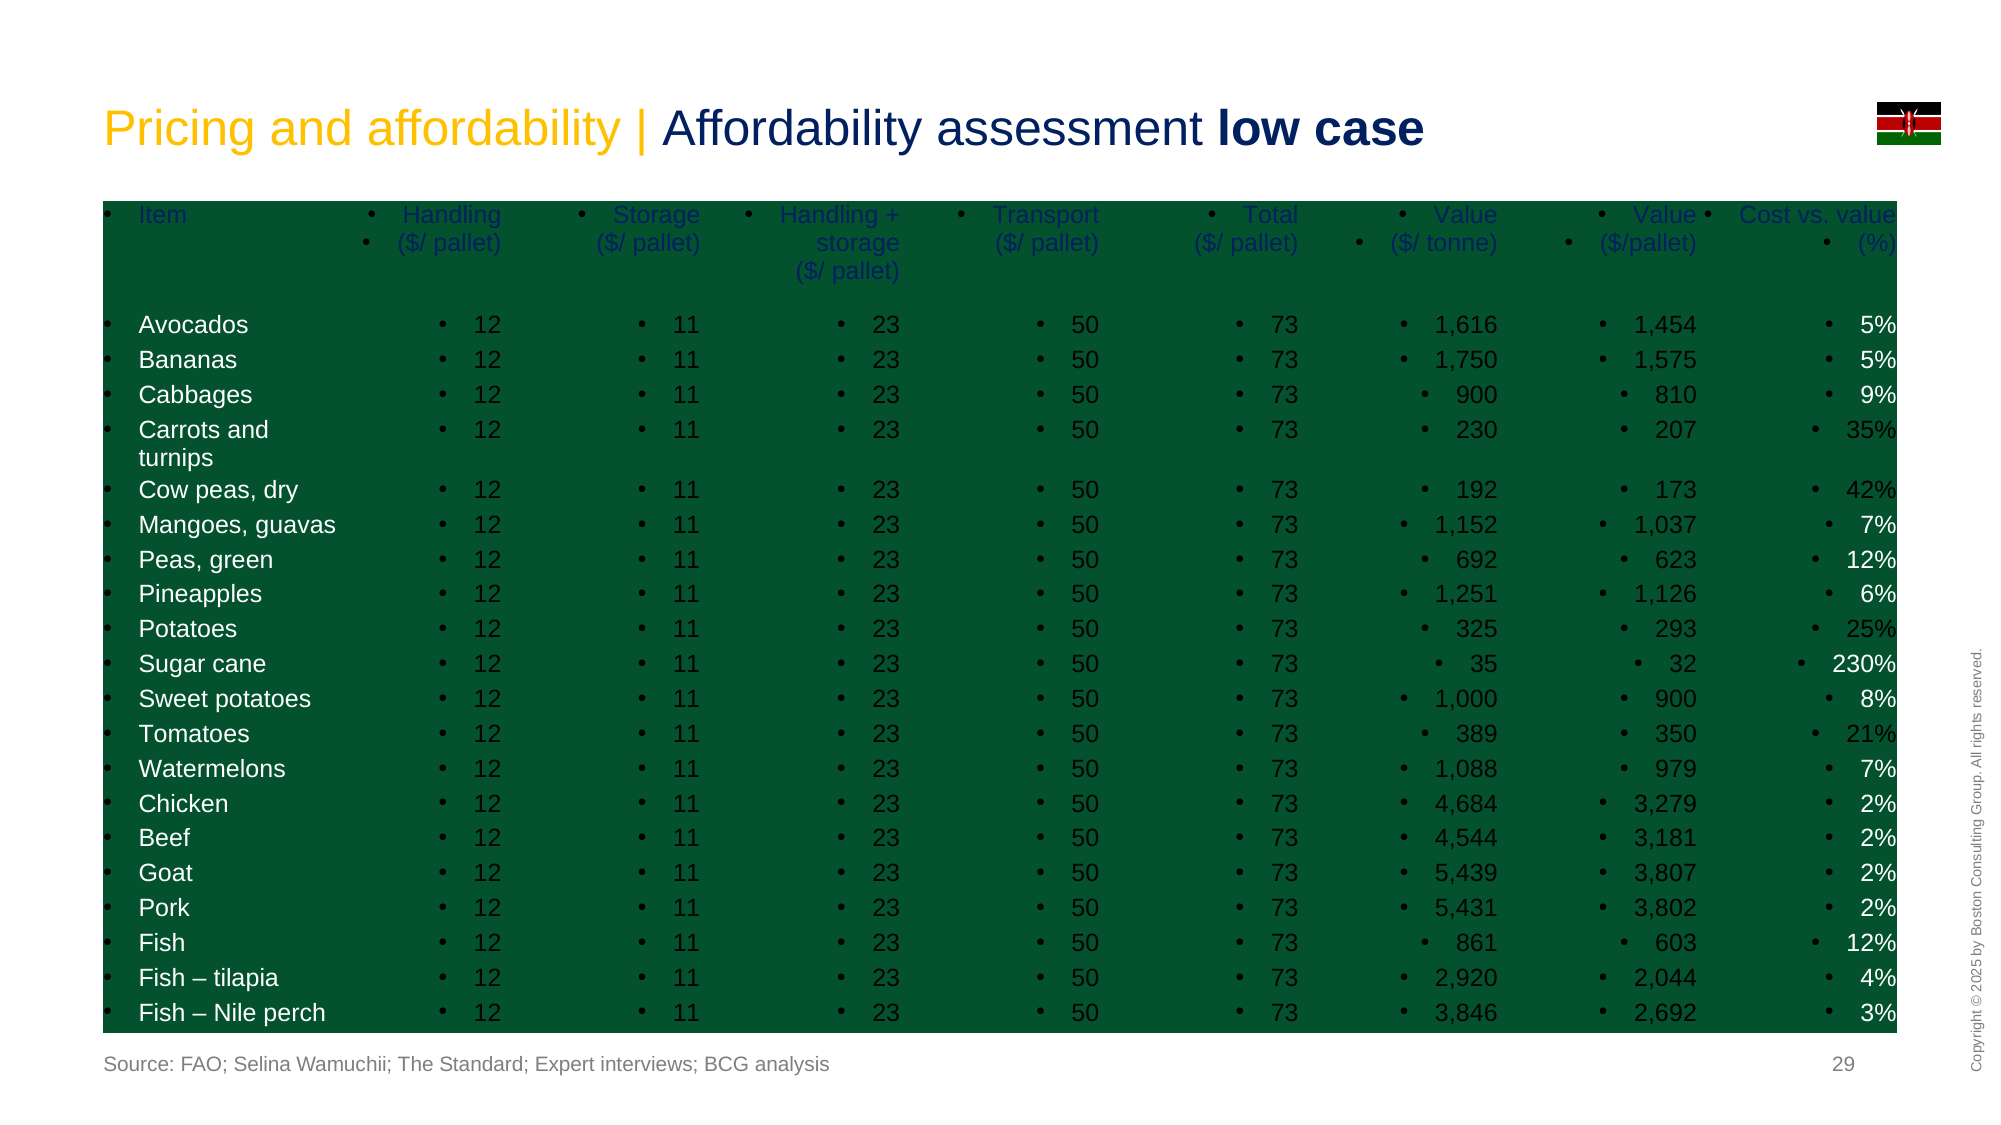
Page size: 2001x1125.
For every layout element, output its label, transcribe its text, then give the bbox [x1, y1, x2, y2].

table_cell 11 [502, 346, 701, 381]
table_cell 25% [1697, 615, 1897, 650]
table_cell Mangoes, guavas [103, 511, 337, 545]
table_cell 11 [502, 789, 701, 824]
table_cell 173 [1498, 476, 1697, 511]
table_cell Fish [103, 929, 337, 963]
table_cell 6% [1697, 580, 1897, 615]
table_cell 3,279 [1498, 789, 1697, 824]
table_cell 50 [900, 311, 1099, 346]
table_cell 2,692 [1498, 998, 1697, 1033]
table_cell Goat [103, 859, 337, 894]
table_cell 11 [502, 381, 701, 416]
table_cell Carrots and turnips [103, 416, 337, 476]
table_cell 12 [337, 859, 502, 894]
table_cell 50 [900, 685, 1099, 720]
table_cell 50 [900, 381, 1099, 416]
table_cell 73 [1099, 824, 1299, 859]
table_cell 11 [502, 929, 701, 963]
table_cell 810 [1498, 381, 1697, 416]
table_cell 603 [1498, 929, 1697, 963]
table_cell 900 [1498, 685, 1697, 720]
table_cell 12 [337, 476, 502, 511]
table_cell 11 [502, 545, 701, 580]
table_cell 11 [502, 963, 701, 998]
table_cell 230 [1299, 416, 1498, 476]
table_cell 5% [1697, 311, 1897, 346]
table_cell 50 [900, 511, 1099, 545]
table_cell Cow peas, dry [103, 476, 337, 511]
table_cell 11 [502, 754, 701, 789]
table_cell 23 [701, 894, 900, 929]
table_cell 11 [502, 416, 701, 476]
table_cell 23 [701, 476, 900, 511]
picture [1877, 102, 1941, 145]
table_header Item [103, 201, 337, 311]
table_cell 50 [900, 963, 1099, 998]
table_cell 692 [1299, 545, 1498, 580]
table_cell 73 [1099, 545, 1299, 580]
table_cell 23 [701, 720, 900, 754]
table_cell 12 [337, 511, 502, 545]
table_header Transport ($/ pallet) [900, 201, 1099, 311]
table_header Handling ($/ pallet) [337, 201, 502, 311]
table_cell 4% [1697, 963, 1897, 998]
table_cell 12 [337, 894, 502, 929]
table_cell 3% [1697, 998, 1897, 1033]
table_cell 73 [1099, 650, 1299, 685]
table_cell 12 [337, 346, 502, 381]
table_cell 50 [900, 859, 1099, 894]
table_cell 23 [701, 580, 900, 615]
table_header Value ($/pallet) [1498, 201, 1697, 311]
table_cell 23 [701, 963, 900, 998]
table_cell 35 [1299, 650, 1498, 685]
table_cell 12 [337, 789, 502, 824]
table_cell 7% [1697, 511, 1897, 545]
table_cell 3,807 [1498, 859, 1697, 894]
table_cell 2% [1697, 894, 1897, 929]
table_cell 50 [900, 476, 1099, 511]
table_cell 50 [900, 346, 1099, 381]
table_cell 73 [1099, 615, 1299, 650]
table_cell 50 [900, 720, 1099, 754]
table_cell 23 [701, 511, 900, 545]
table_header Handling + storage ($/ pallet) [701, 201, 900, 311]
table_cell 12 [337, 615, 502, 650]
table_cell 12 [337, 545, 502, 580]
table_cell 979 [1498, 754, 1697, 789]
table_cell 11 [502, 650, 701, 685]
table_cell 32 [1498, 650, 1697, 685]
table_cell 12 [337, 580, 502, 615]
table_cell 1,251 [1299, 580, 1498, 615]
table_cell 1,152 [1299, 511, 1498, 545]
table_cell 23 [701, 615, 900, 650]
table_cell Fish – tilapia [103, 963, 337, 998]
table_cell 1,616 [1299, 311, 1498, 346]
table_cell Chicken [103, 789, 337, 824]
table_cell Sweet potatoes [103, 685, 337, 720]
table_cell 11 [502, 476, 701, 511]
table_cell 12 [337, 720, 502, 754]
table_header Cost vs. value (%) [1697, 201, 1897, 311]
table_cell 5,431 [1299, 894, 1498, 929]
table_header Total ($/ pallet) [1099, 201, 1299, 311]
table_cell 42% [1697, 476, 1897, 511]
table_cell 73 [1099, 381, 1299, 416]
table_cell 3,846 [1299, 998, 1498, 1033]
table_cell 2% [1697, 789, 1897, 824]
table_cell 73 [1099, 476, 1299, 511]
table_cell 861 [1299, 929, 1498, 963]
table_cell 73 [1099, 929, 1299, 963]
table_cell 2,044 [1498, 963, 1697, 998]
table_cell 50 [900, 789, 1099, 824]
table_cell Beef [103, 824, 337, 859]
table_cell 73 [1099, 685, 1299, 720]
title Pricing and affordability | Affordability assessment low case [103, 102, 1897, 157]
table_cell 73 [1099, 859, 1299, 894]
table_cell 12 [337, 929, 502, 963]
table_cell 23 [701, 311, 900, 346]
table_cell Avocados [103, 311, 337, 346]
table_cell 50 [900, 416, 1099, 476]
table_cell 3,802 [1498, 894, 1697, 929]
table_cell 900 [1299, 381, 1498, 416]
table_cell 50 [900, 580, 1099, 615]
table_cell 5% [1697, 346, 1897, 381]
table_cell 12 [337, 685, 502, 720]
table_cell 12 [337, 311, 502, 346]
table_cell 23 [701, 381, 900, 416]
table_cell Cabbages [103, 381, 337, 416]
table_cell 12 [337, 754, 502, 789]
table_cell 12% [1697, 929, 1897, 963]
table_cell 23 [701, 685, 900, 720]
table_cell 73 [1099, 580, 1299, 615]
table_cell 230% [1697, 650, 1897, 685]
table_cell 4,544 [1299, 824, 1498, 859]
table_cell Watermelons [103, 754, 337, 789]
table_cell 50 [900, 615, 1099, 650]
table_cell 192 [1299, 476, 1498, 511]
table_cell 1,088 [1299, 754, 1498, 789]
table_cell 73 [1099, 416, 1299, 476]
table_cell Sugar cane [103, 650, 337, 685]
table_cell 23 [701, 789, 900, 824]
table_cell 11 [502, 720, 701, 754]
table_cell 2% [1697, 824, 1897, 859]
table_cell 2,920 [1299, 963, 1498, 998]
table_cell 1,037 [1498, 511, 1697, 545]
table_cell 50 [900, 650, 1099, 685]
table_cell 9% [1697, 381, 1897, 416]
table_cell 12 [337, 381, 502, 416]
table_cell 350 [1498, 720, 1697, 754]
table_cell 50 [900, 754, 1099, 789]
table_cell 35% [1697, 416, 1897, 476]
table_cell 11 [502, 824, 701, 859]
table_cell 1,454 [1498, 311, 1697, 346]
table_cell 11 [502, 894, 701, 929]
table_cell 389 [1299, 720, 1498, 754]
table_cell 50 [900, 824, 1099, 859]
table_cell Peas, green [103, 545, 337, 580]
table_cell 4,684 [1299, 789, 1498, 824]
table_cell 23 [701, 416, 900, 476]
table_cell 11 [502, 311, 701, 346]
table_cell 11 [502, 859, 701, 894]
table_cell 73 [1099, 963, 1299, 998]
table_cell 11 [502, 580, 701, 615]
table_cell 23 [701, 859, 900, 894]
table_cell 12 [337, 650, 502, 685]
table_cell 21% [1697, 720, 1897, 754]
table_cell 11 [502, 998, 701, 1033]
table_cell 623 [1498, 545, 1697, 580]
table_cell 73 [1099, 311, 1299, 346]
table_cell 50 [900, 894, 1099, 929]
table_cell 23 [701, 346, 900, 381]
table_cell 73 [1099, 720, 1299, 754]
table_cell 11 [502, 685, 701, 720]
table_cell 50 [900, 998, 1099, 1033]
table_cell 1,000 [1299, 685, 1498, 720]
table_cell 23 [701, 650, 900, 685]
text_box Source: FAO; Selina Wamuchii; The Standard; Expert interviews; BCG analysis [103, 1054, 1585, 1076]
table_cell 12 [337, 963, 502, 998]
table_cell 73 [1099, 346, 1299, 381]
table_cell 50 [900, 929, 1099, 963]
table_cell 23 [701, 754, 900, 789]
table_cell 293 [1498, 615, 1697, 650]
table_cell 12 [337, 824, 502, 859]
table_cell 23 [701, 824, 900, 859]
table_cell 1,750 [1299, 346, 1498, 381]
table_header Storage ($/ pallet) [502, 201, 701, 311]
table_cell 1,126 [1498, 580, 1697, 615]
table_cell 73 [1099, 998, 1299, 1033]
table_cell 2% [1697, 859, 1897, 894]
table_cell 8% [1697, 685, 1897, 720]
table_cell Fish – Nile perch [103, 998, 337, 1033]
table_cell Tomatoes [103, 720, 337, 754]
table_cell 7% [1697, 754, 1897, 789]
table_cell 50 [900, 545, 1099, 580]
table_cell Bananas [103, 346, 337, 381]
table_cell 3,181 [1498, 824, 1697, 859]
table_cell 23 [701, 929, 900, 963]
table_cell 12 [337, 416, 502, 476]
table_cell 12 [337, 998, 502, 1033]
table_cell 73 [1099, 894, 1299, 929]
table_cell 5,439 [1299, 859, 1498, 894]
table_cell 325 [1299, 615, 1498, 650]
table_cell 73 [1099, 789, 1299, 824]
table_header Value ($/ tonne) [1299, 201, 1498, 311]
table_cell 12% [1697, 545, 1897, 580]
table_cell 11 [502, 615, 701, 650]
table_cell Potatoes [103, 615, 337, 650]
table_cell 23 [701, 545, 900, 580]
table_cell 11 [502, 511, 701, 545]
table_cell Pineapples [103, 580, 337, 615]
table_cell 73 [1099, 511, 1299, 545]
table_cell 23 [701, 998, 900, 1033]
table_cell 73 [1099, 754, 1299, 789]
table_cell Pork [103, 894, 337, 929]
table_cell 207 [1498, 416, 1697, 476]
table_cell 1,575 [1498, 346, 1697, 381]
